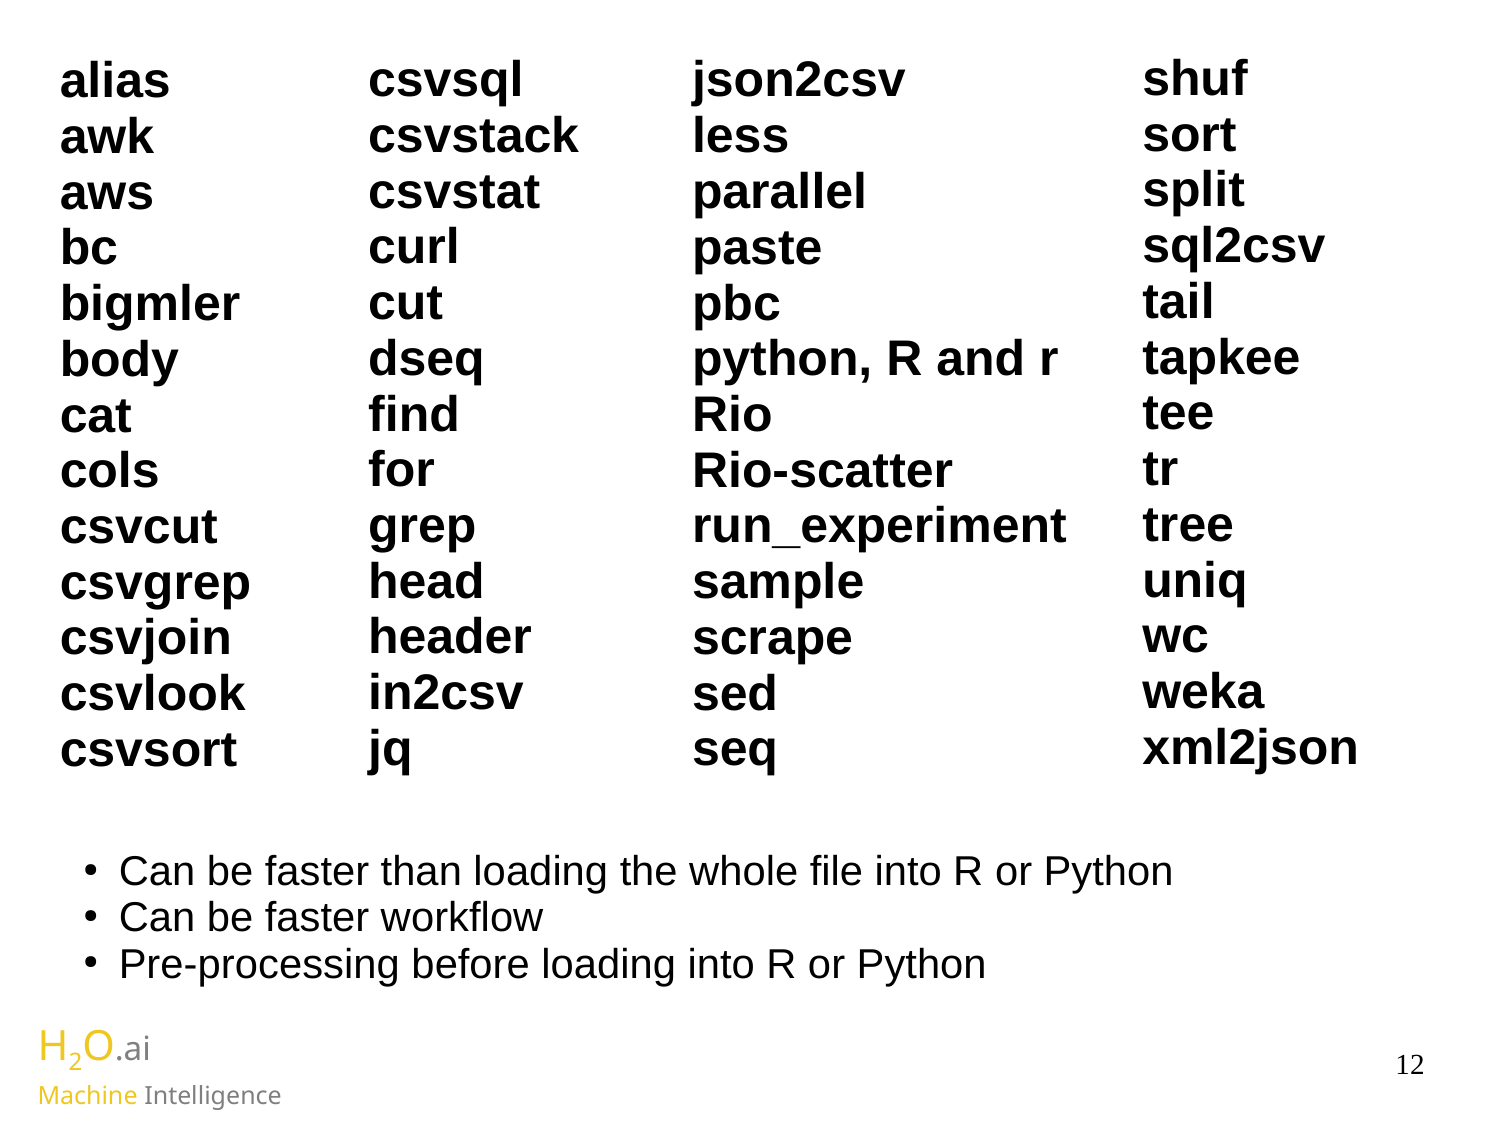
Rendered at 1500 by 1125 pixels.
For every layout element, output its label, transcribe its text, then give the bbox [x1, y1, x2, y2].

text_box json2csv less parallel paste pbc python, R and r Rio Rio-scatter run_experiment sample scrape sed seq [677, 44, 1116, 840]
text_box Can be faster than loading the whole file into R or Python Can be faster workflow Pre-processing before loading into R or Python [68, 840, 1215, 996]
text_box alias awk aws bc bigmler body cat cols csvcut csvgrep csvjoin csvlook csvsort [45, 45, 391, 961]
text_box csvsql csvstack csvstat curl cut dseq find for grep head header in2csv jq [353, 43, 894, 791]
text_box shuf sort split sql2csv tail tapkee tee tr tree uniq wc weka xml2json [1127, 42, 1473, 790]
